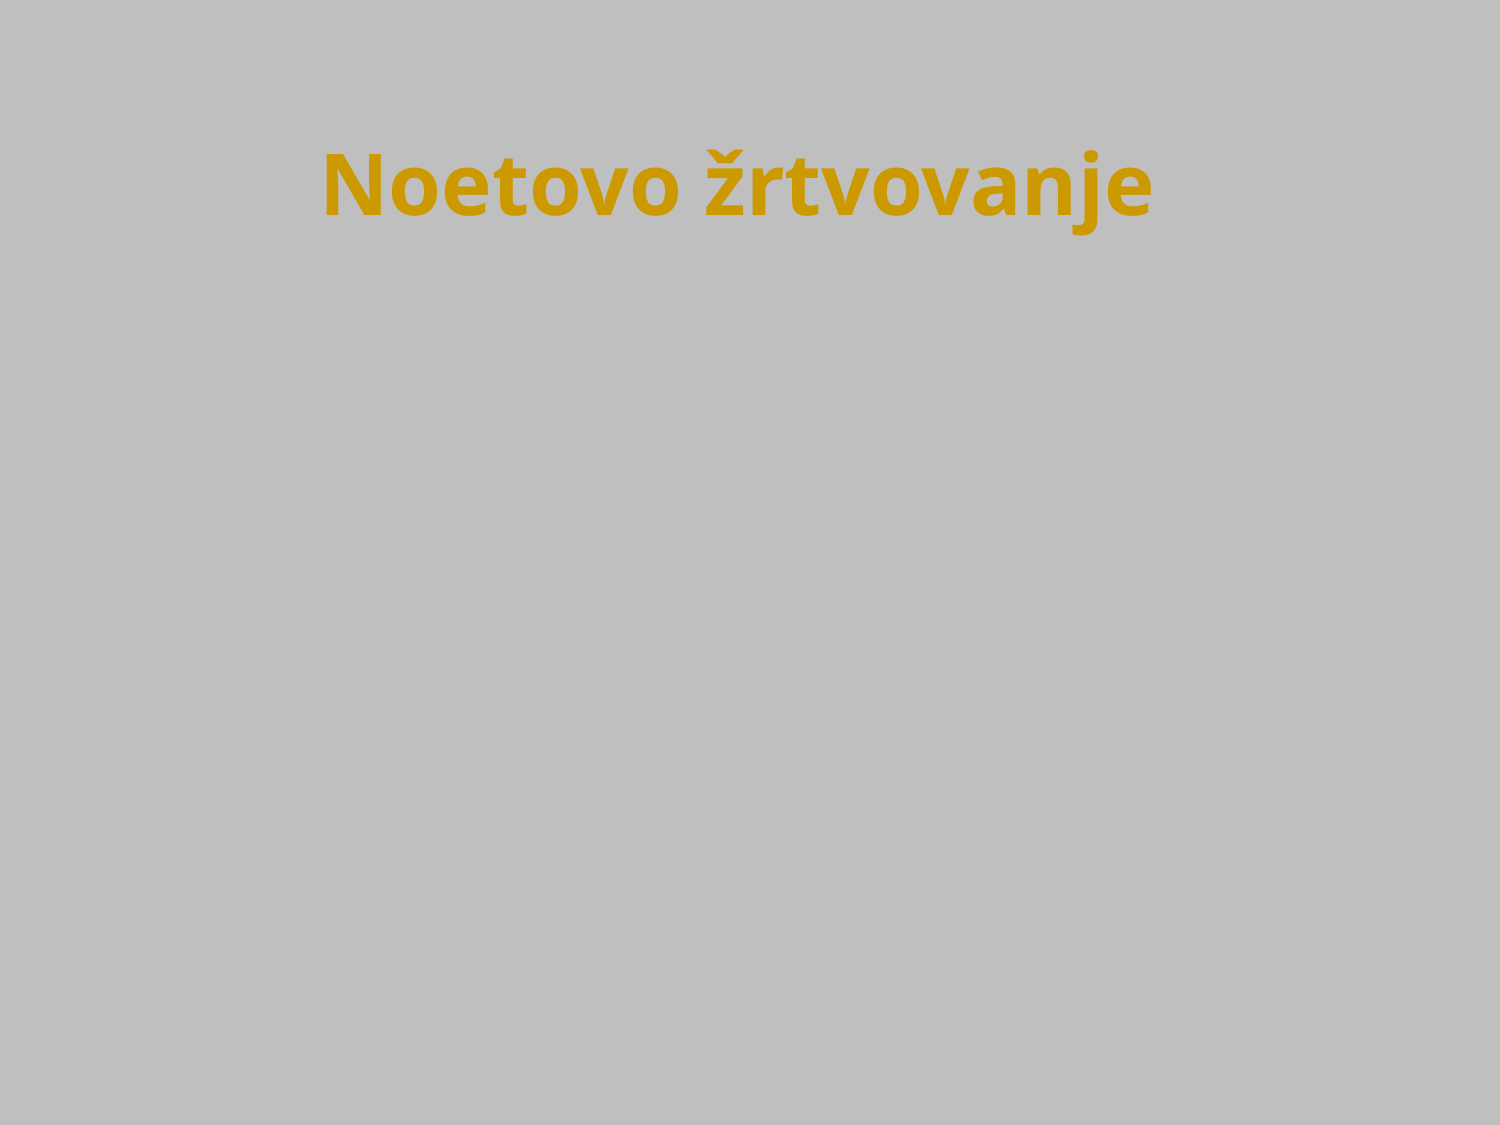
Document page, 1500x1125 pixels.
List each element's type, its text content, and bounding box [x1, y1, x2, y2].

title Noetovo žrtvovanje [62, 87, 1413, 275]
